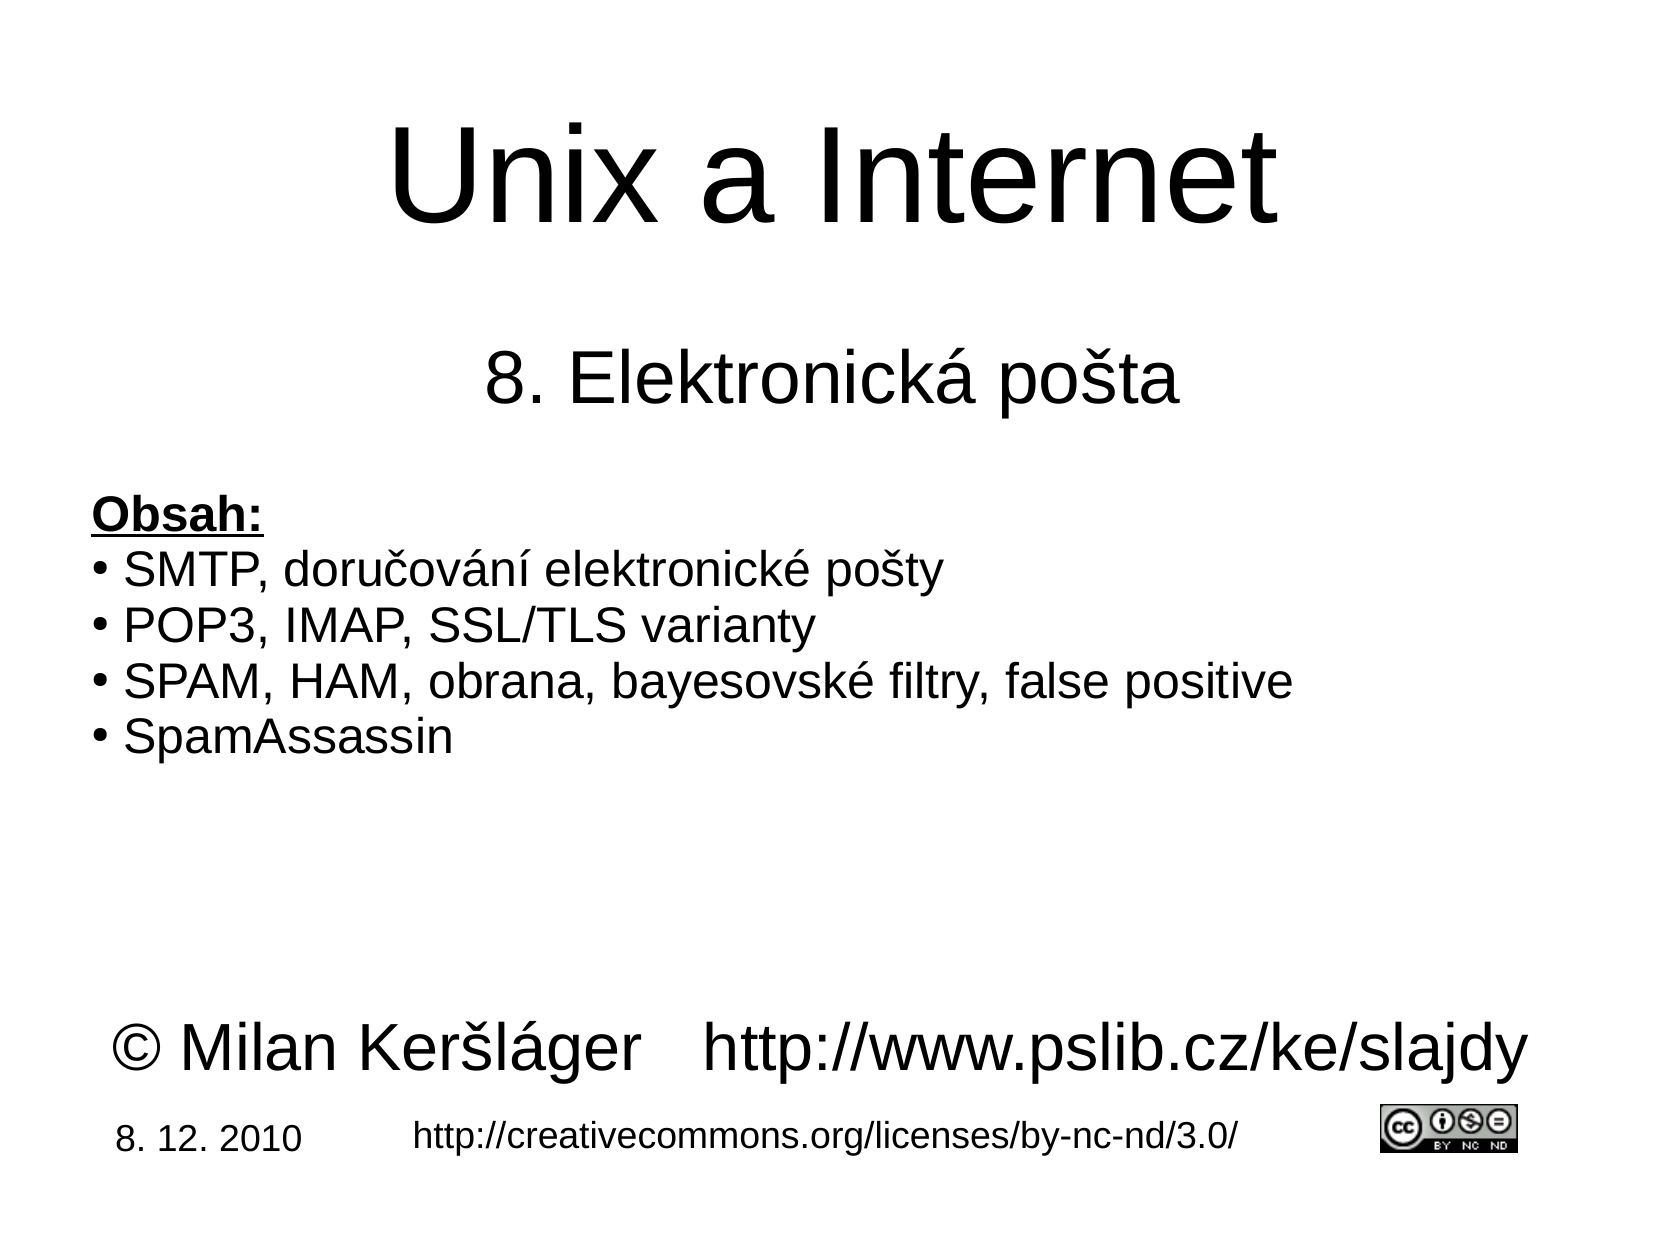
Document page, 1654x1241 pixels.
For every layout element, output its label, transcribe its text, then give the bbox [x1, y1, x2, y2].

title Unix a Internet 8. Elektronická pošta [88, 56, 1577, 461]
text_box 8.12.2010 [100, 1110, 337, 1168]
list © Milan Keršláger http://www.pslib.cz/ke/slajdy [76, 1009, 1565, 1087]
picture [1380, 1104, 1518, 1153]
text_box http://creativecommons.org/licenses/by-nc-nd/3.0/ [339, 1107, 1313, 1165]
text_box Obsah: SMTP, doručování elektronické pošty POP3, IMAP, SSL/TLS varianty SPAM, HAM, obrana, bayesovské filtry, false positive SpamAssassin [76, 478, 1583, 774]
